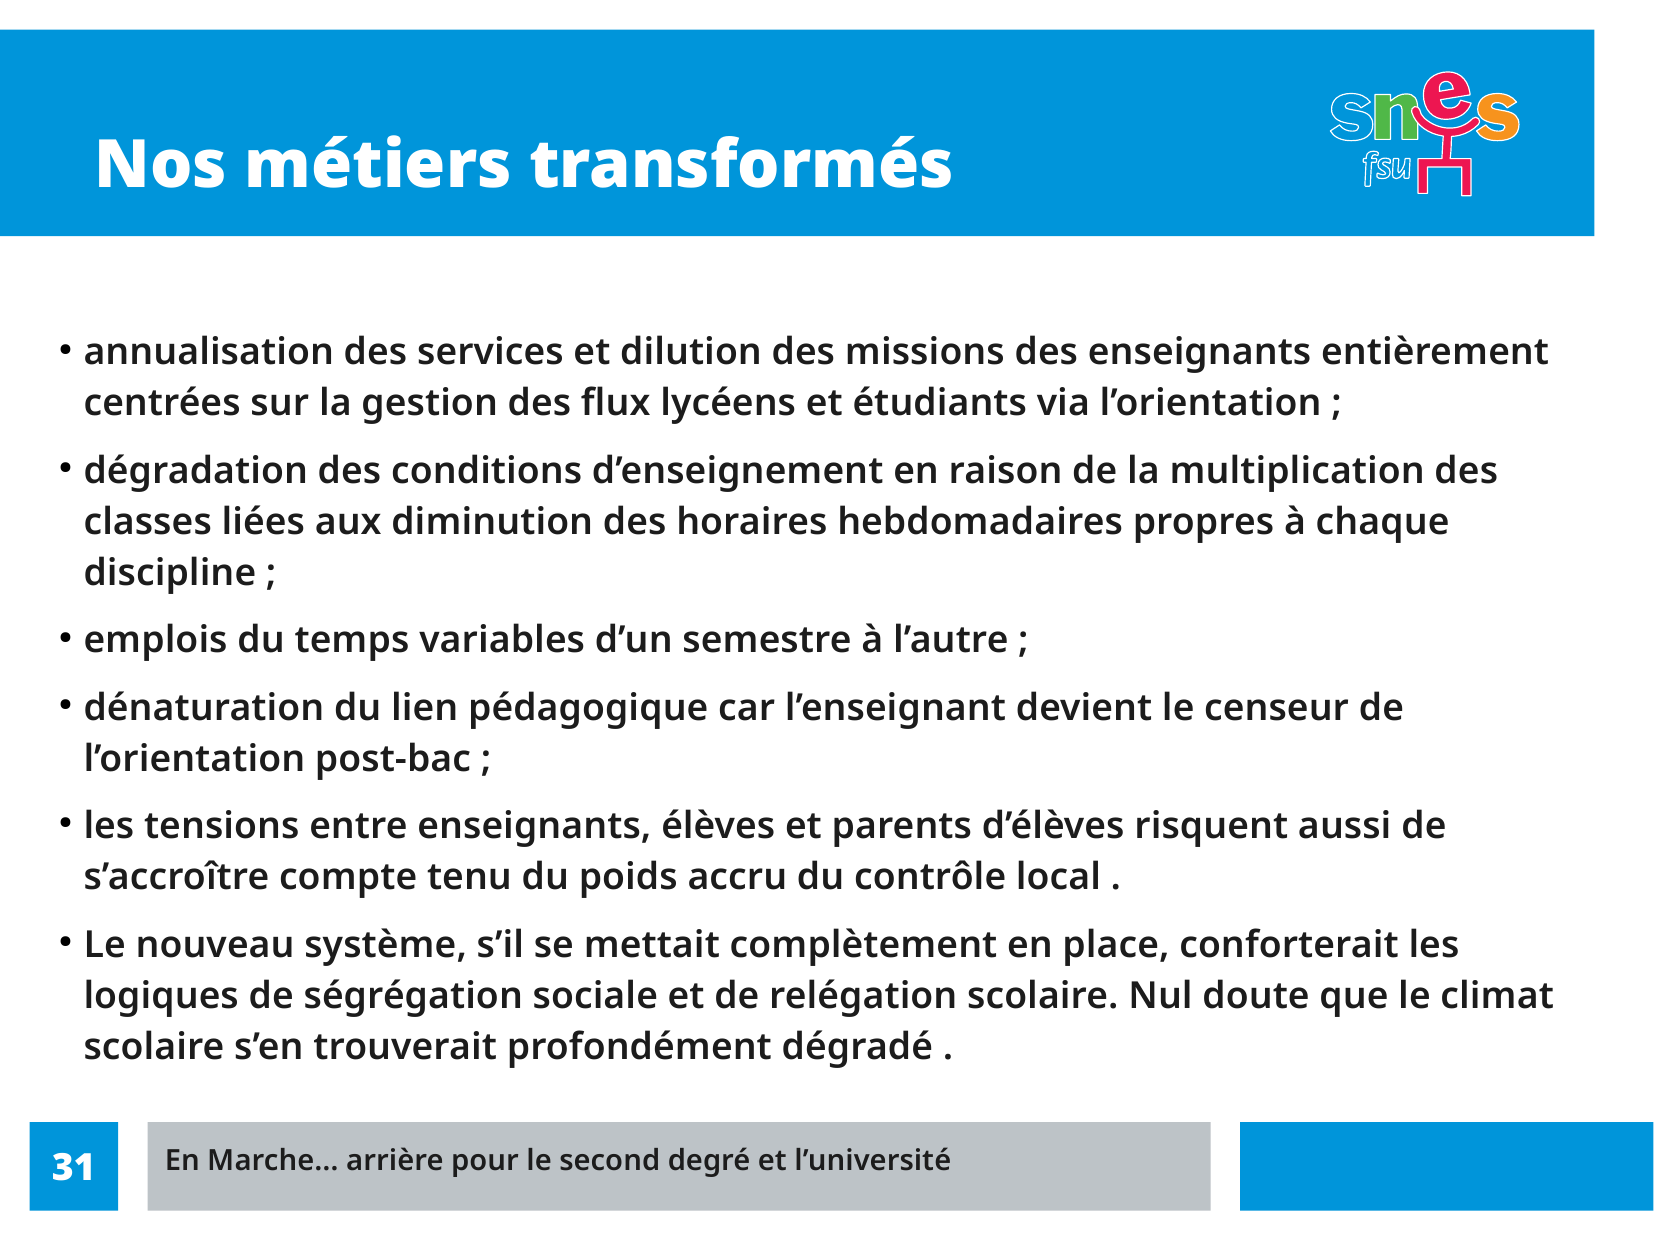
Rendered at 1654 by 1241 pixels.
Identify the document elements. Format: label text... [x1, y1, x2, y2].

title Nos métiers transformés [59, 59, 1595, 207]
list annualisation des services et dilution des missions des enseignants entièrement centrées sur la gestion des flux lycéens et étudiants via l’orientation ; dégradation des conditions d’enseignement en raison de la multiplication des classes liées aux diminution des horaires hebdomadaires propres à chaque discipline ; emplois du temps variables d’un semestre à l’autre ; dénaturation du lien pédagogique car l’enseignant devient le censeur de l’orientation post-bac ; les tensions entre enseignants, élèves et parents d’élèves risquent aussi de s’accroître compte tenu du poids accru du contrôle local . Le nouveau système, s’il se mettait complètement en place, conforterait les logiques de ségrégation sociale et de relégation scolaire. Nul doute que le climat scolaire s’en trouverait profondément dégradé . [59, 324, 1565, 1093]
list En Marche… arrière pour le second degré et l’université [164, 1139, 1183, 1217]
